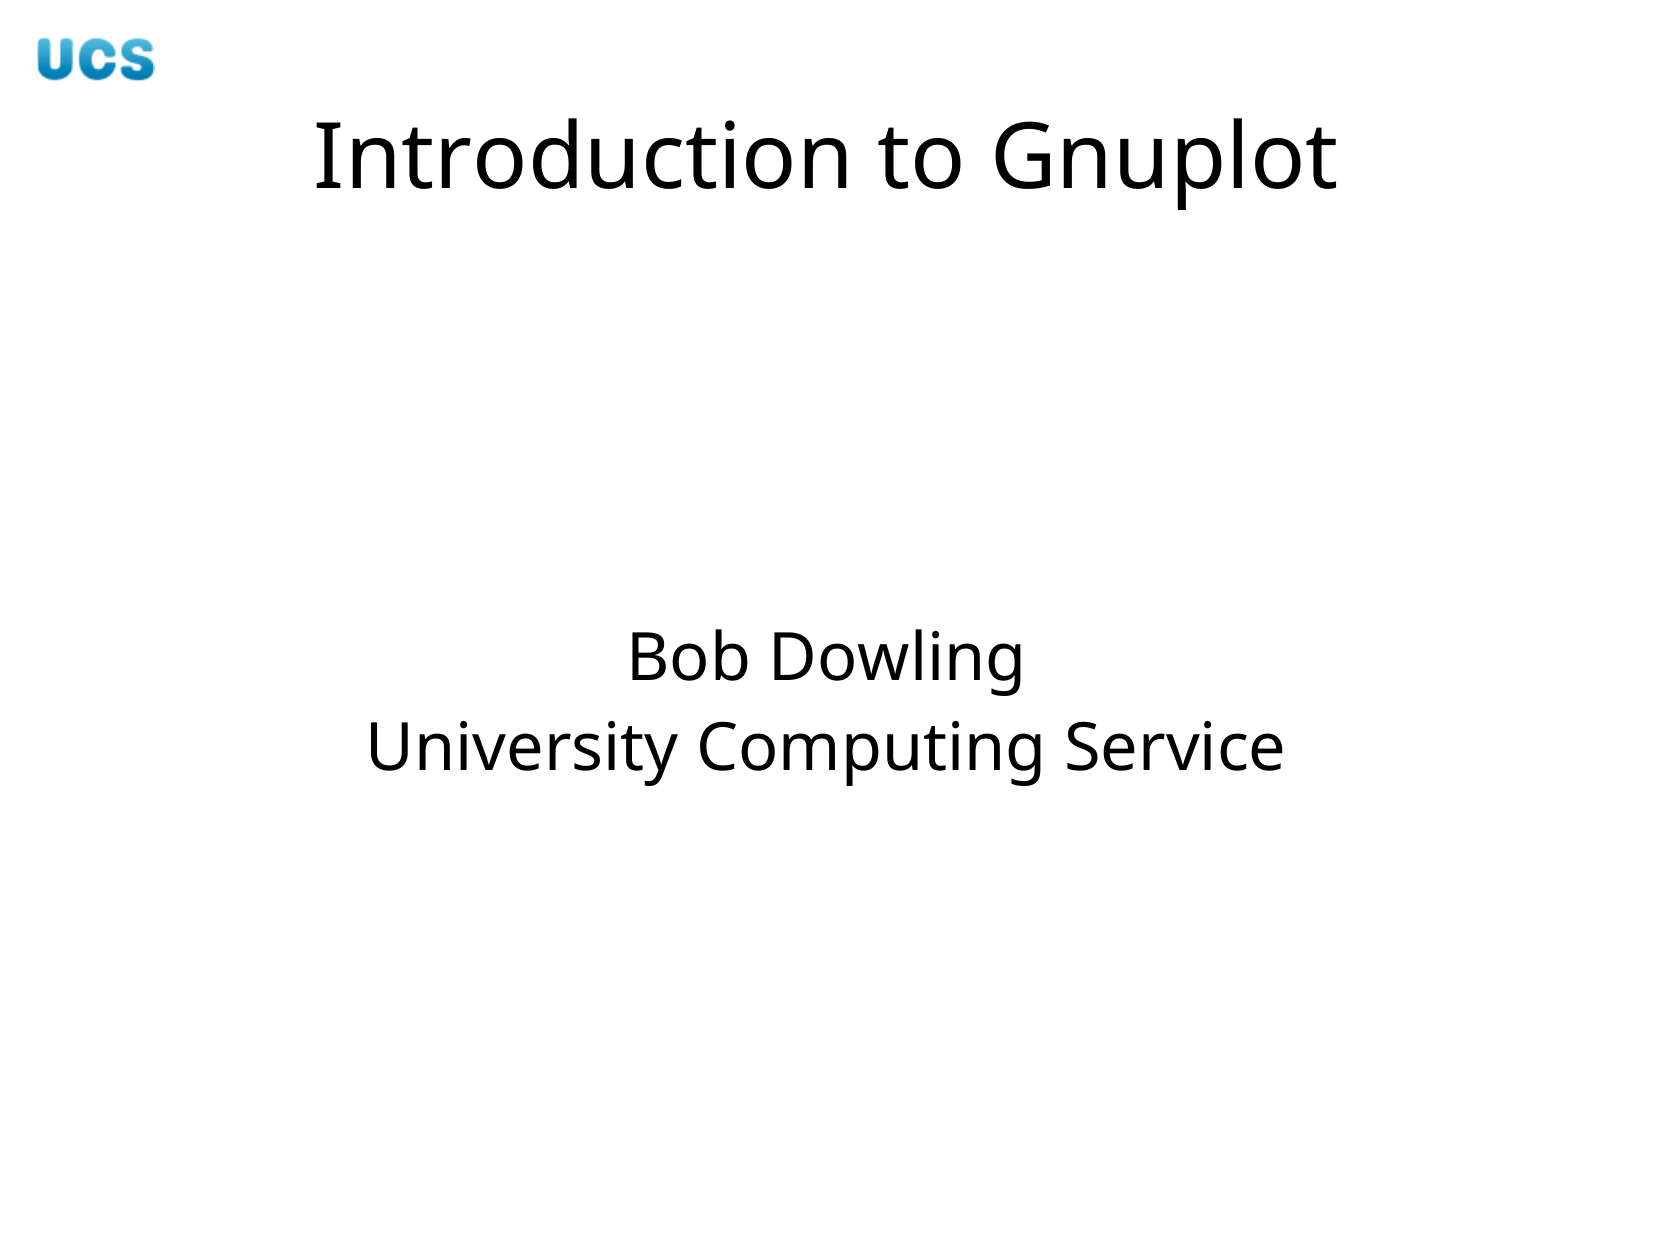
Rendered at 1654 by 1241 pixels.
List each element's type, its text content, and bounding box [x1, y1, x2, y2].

picture [37, 37, 155, 82]
subtitle Bob Dowling University Computing Service [82, 290, 1571, 1109]
title Introduction to Gnuplot [82, 49, 1571, 257]
